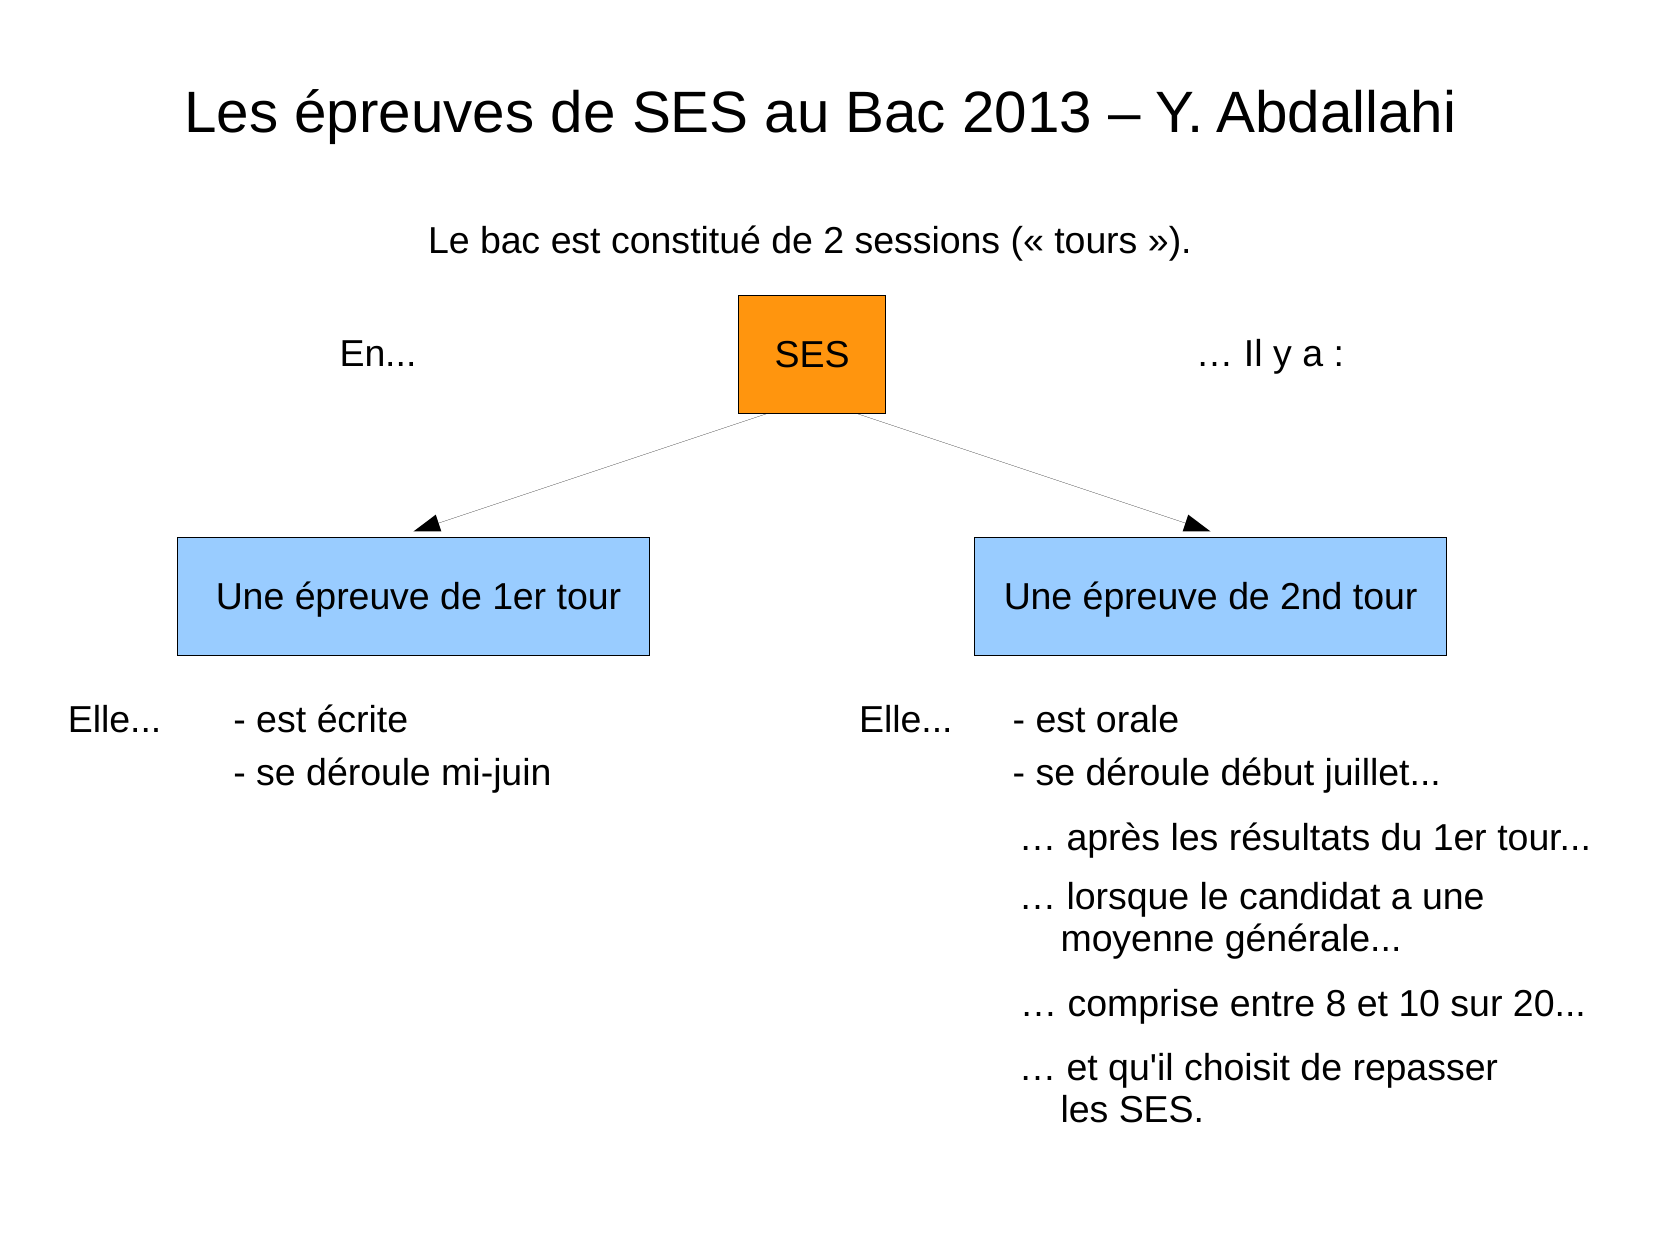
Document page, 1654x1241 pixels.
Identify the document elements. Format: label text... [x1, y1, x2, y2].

text_box Le bac est constitué de 2 sessions (« tours »). [413, 212, 1209, 270]
text_box … et qu'il choisit de repasser les SES. [1003, 1039, 1515, 1139]
text_box … comprise entre 8 et 10 sur 20... [1004, 975, 1613, 1032]
text_box - est écrite [218, 690, 424, 744]
text_box En... [324, 324, 432, 382]
text_box - est orale [998, 690, 1195, 744]
text_box … après les résultats du 1er tour... [1003, 809, 1630, 892]
text_box SES [738, 295, 886, 414]
text_box - se déroule mi-juin [218, 744, 568, 801]
title Les épreuves de SES au Bac 2013 – Y. Abdallahi [76, 53, 1566, 172]
text_box … lorsque le candidat a une moyenne générale... [1003, 868, 1501, 967]
text_box Une épreuve de 2nd tour [974, 537, 1447, 656]
text_box Elle... [53, 690, 177, 774]
text_box Une épreuve de 1er tour [177, 537, 650, 656]
text_box - se déroule début juillet... [998, 744, 1458, 801]
text_box Elle... [844, 690, 968, 748]
text_box … Il y a : [1181, 324, 1359, 382]
